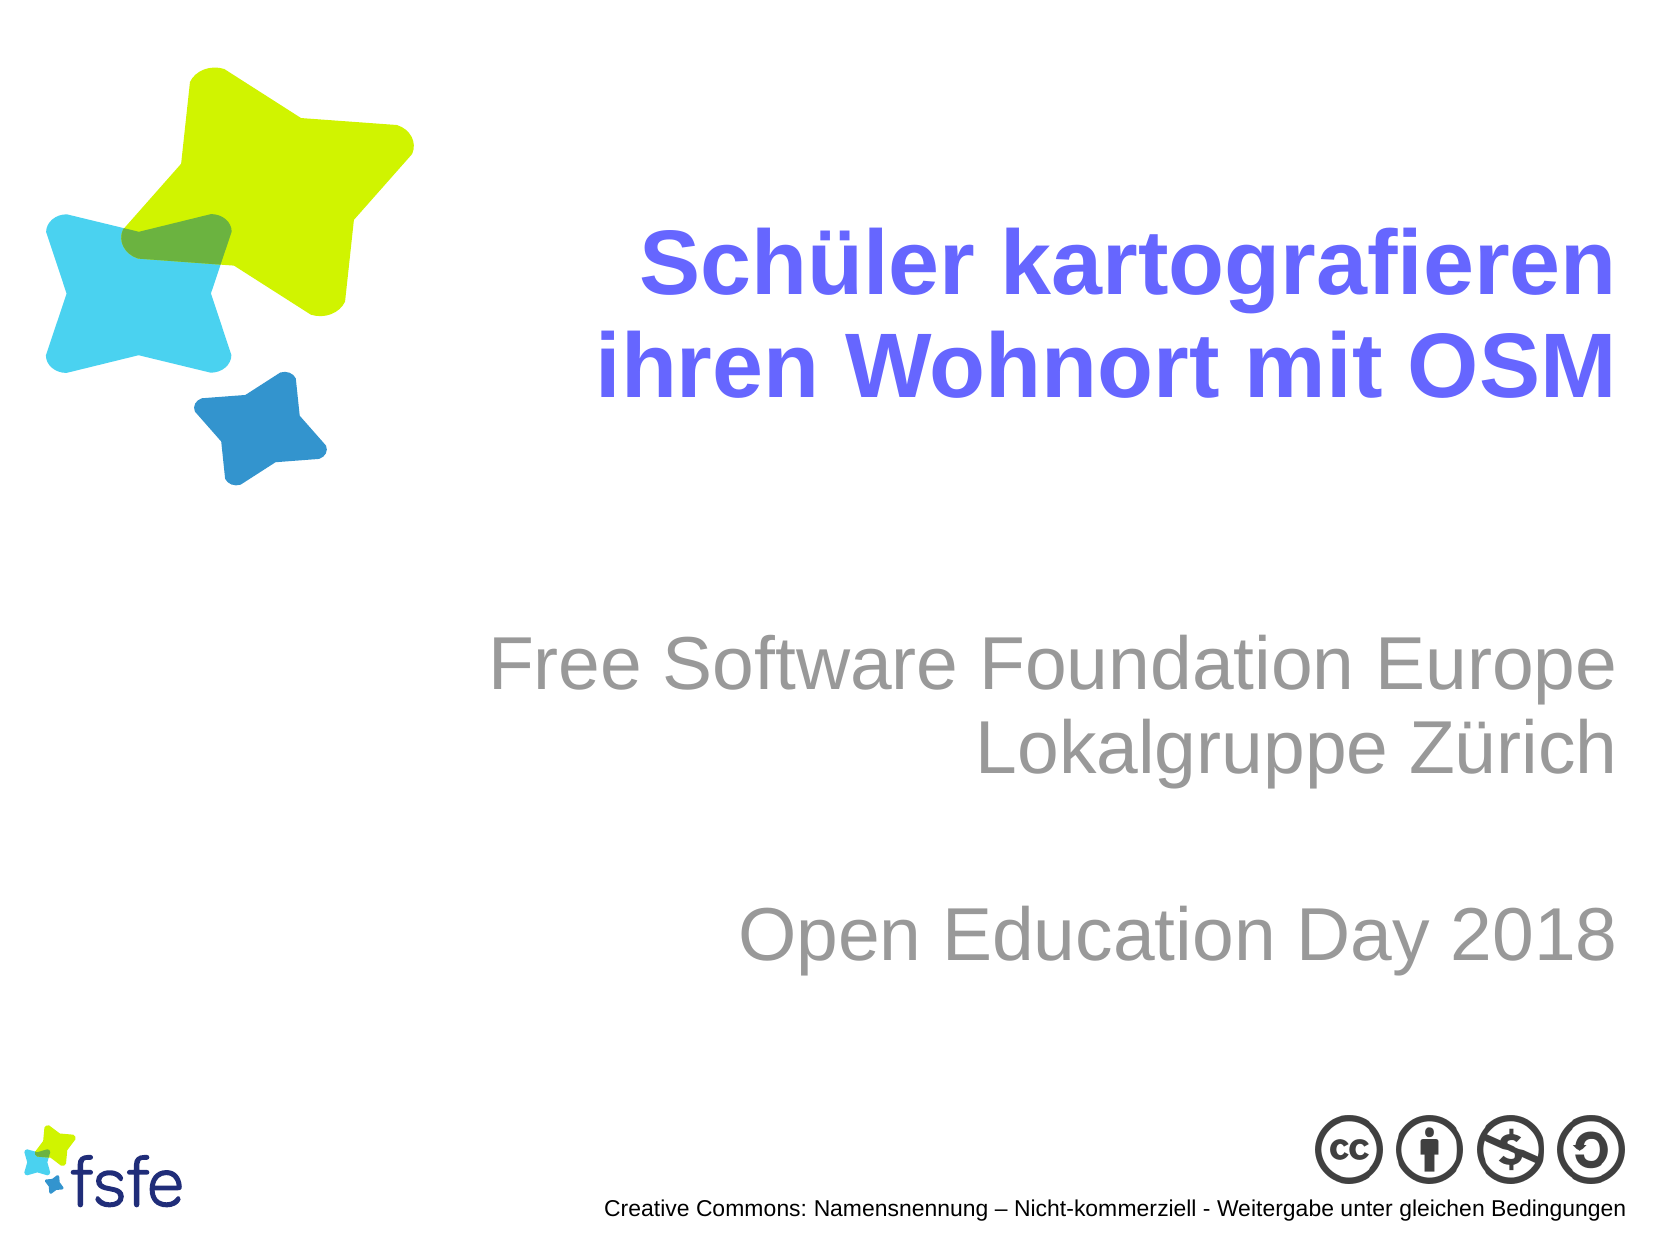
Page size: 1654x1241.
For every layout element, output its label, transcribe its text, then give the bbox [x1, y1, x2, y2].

picture [29, 11, 449, 603]
subtitle Schüler kartografieren ihren Wohnort mit OSM Free Software Foundation Europe Lokalgruppe Zürich Open Education Day 2018 [129, 175, 1619, 1013]
picture [1312, 1111, 1630, 1188]
text_box Creative Commons: Namensnennung – Nicht-kommerziell - Weitergabe unter gleichen Bedingungen [578, 1188, 1642, 1229]
